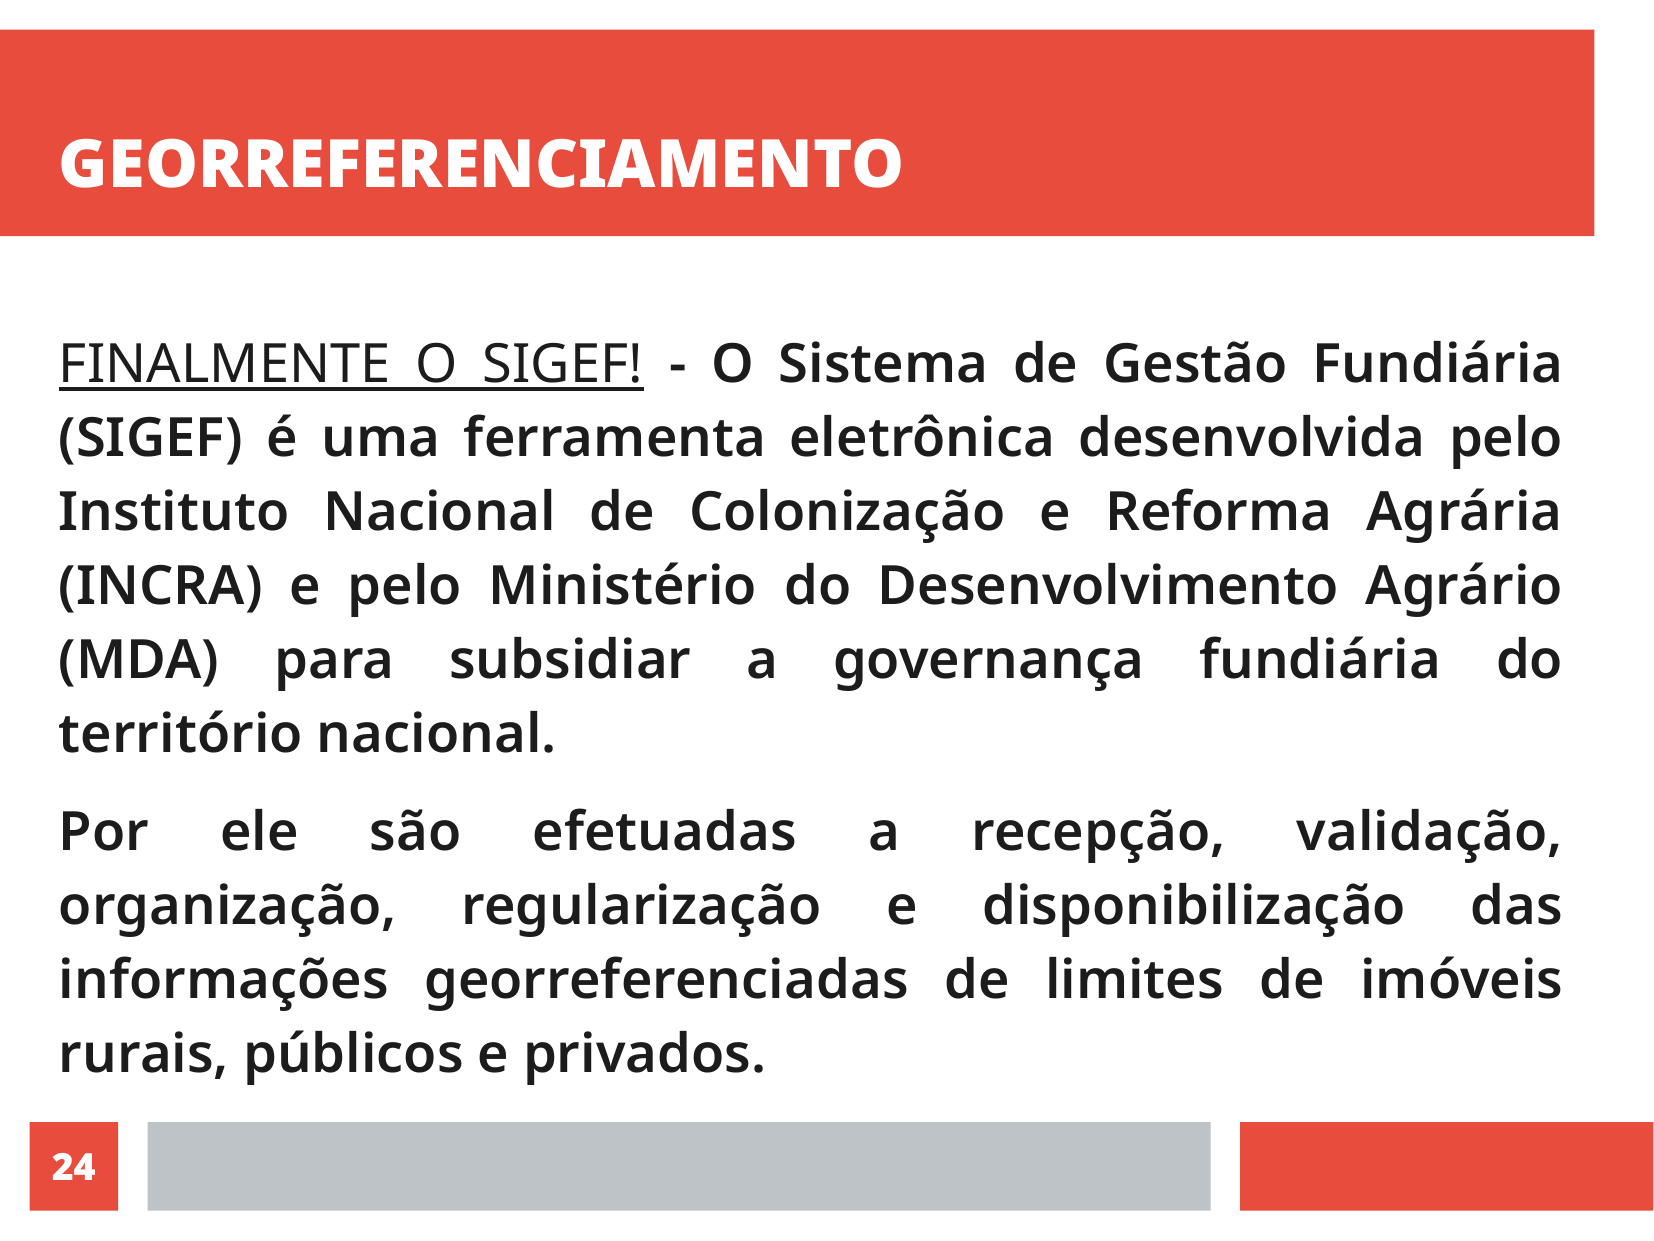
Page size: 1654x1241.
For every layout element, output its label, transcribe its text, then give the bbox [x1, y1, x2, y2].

title GEORREFERENCIAMENTO [59, 59, 1595, 207]
list FINALMENTE O SIGEF! - O Sistema de Gestão Fundiária (SIGEF) é uma ferramenta eletrônica desenvolvida pelo Instituto Nacional de Colonização e Reforma Agrária (INCRA) e pelo Ministério do Desenvolvimento Agrário (MDA) para subsidiar a governança fundiária do território nacional. Por ele são efetuadas a recepção, validação, organização, regularização e disponibilização das informações georreferenciadas de limites de imóveis rurais, públicos e privados. [59, 324, 1565, 1093]
